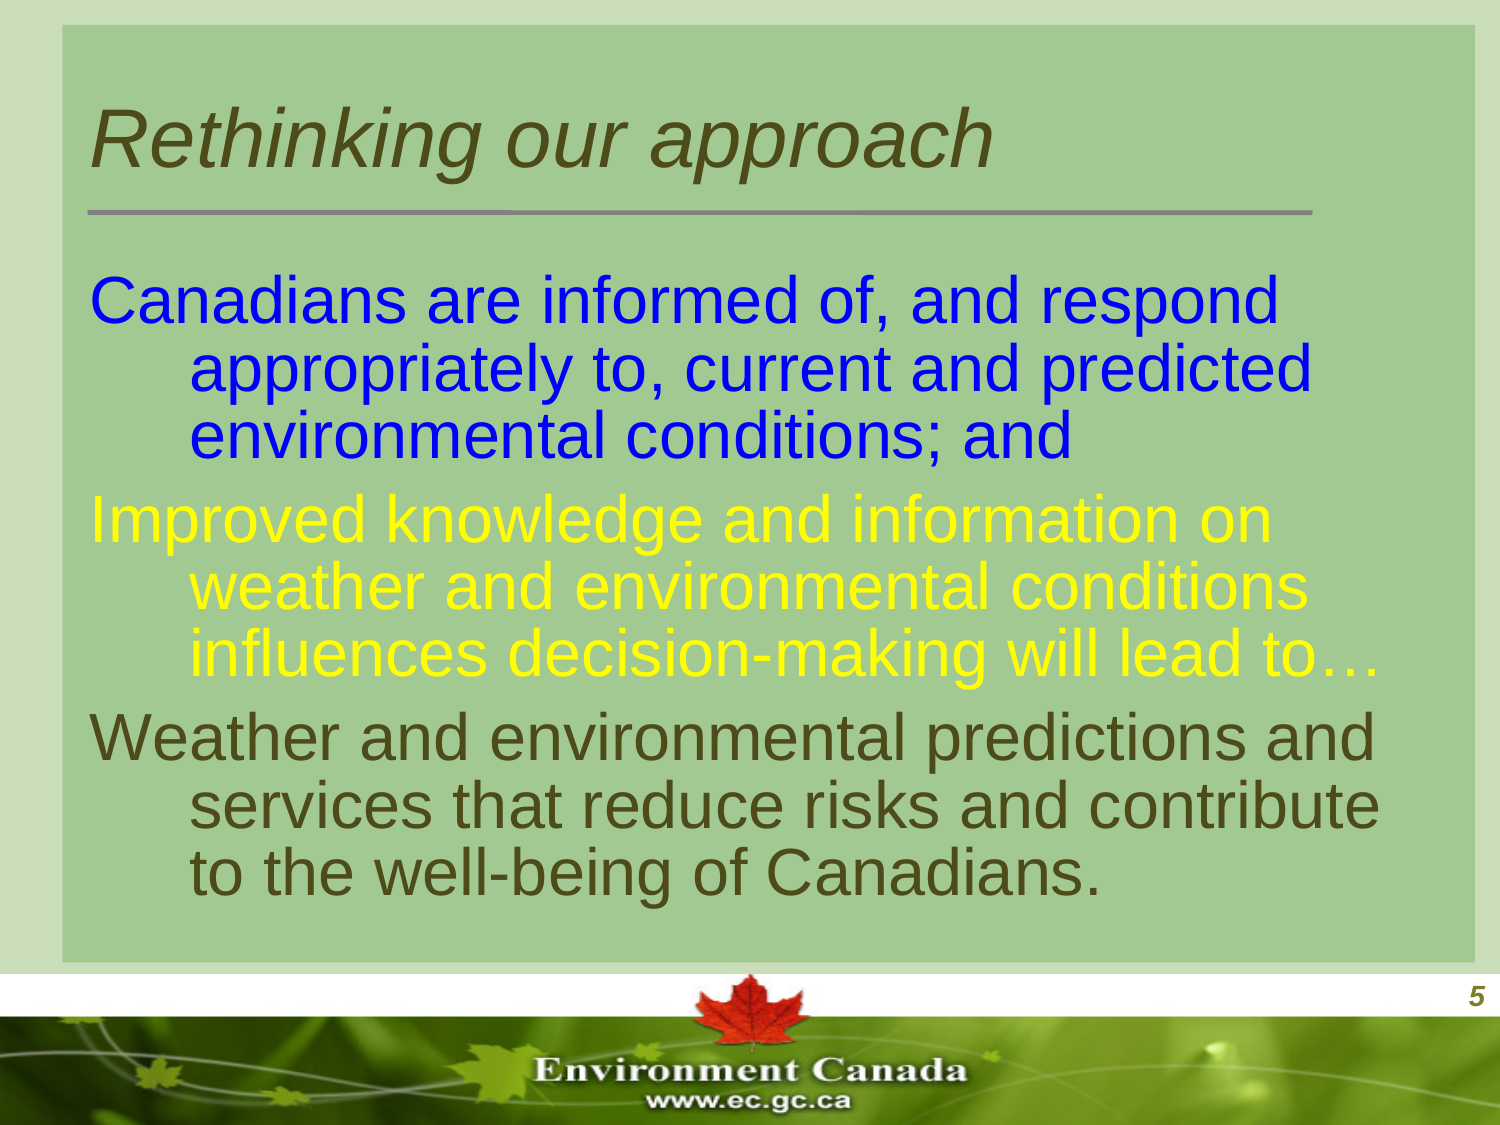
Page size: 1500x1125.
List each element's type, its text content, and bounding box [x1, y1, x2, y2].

picture [1471, 996, 1479, 1003]
list Canadians are informed of, and respond appropriately to, current and predicted environmental conditions; and Improved knowledge and information on weather and environmental conditions influences decision-making will lead to… Weather and environmental predictions and services that reduce risks and contribute to the well-being of Canadians. [75, 262, 1471, 1048]
title Rethinking our approach [75, 45, 1471, 233]
picture [0, 974, 1500, 1125]
